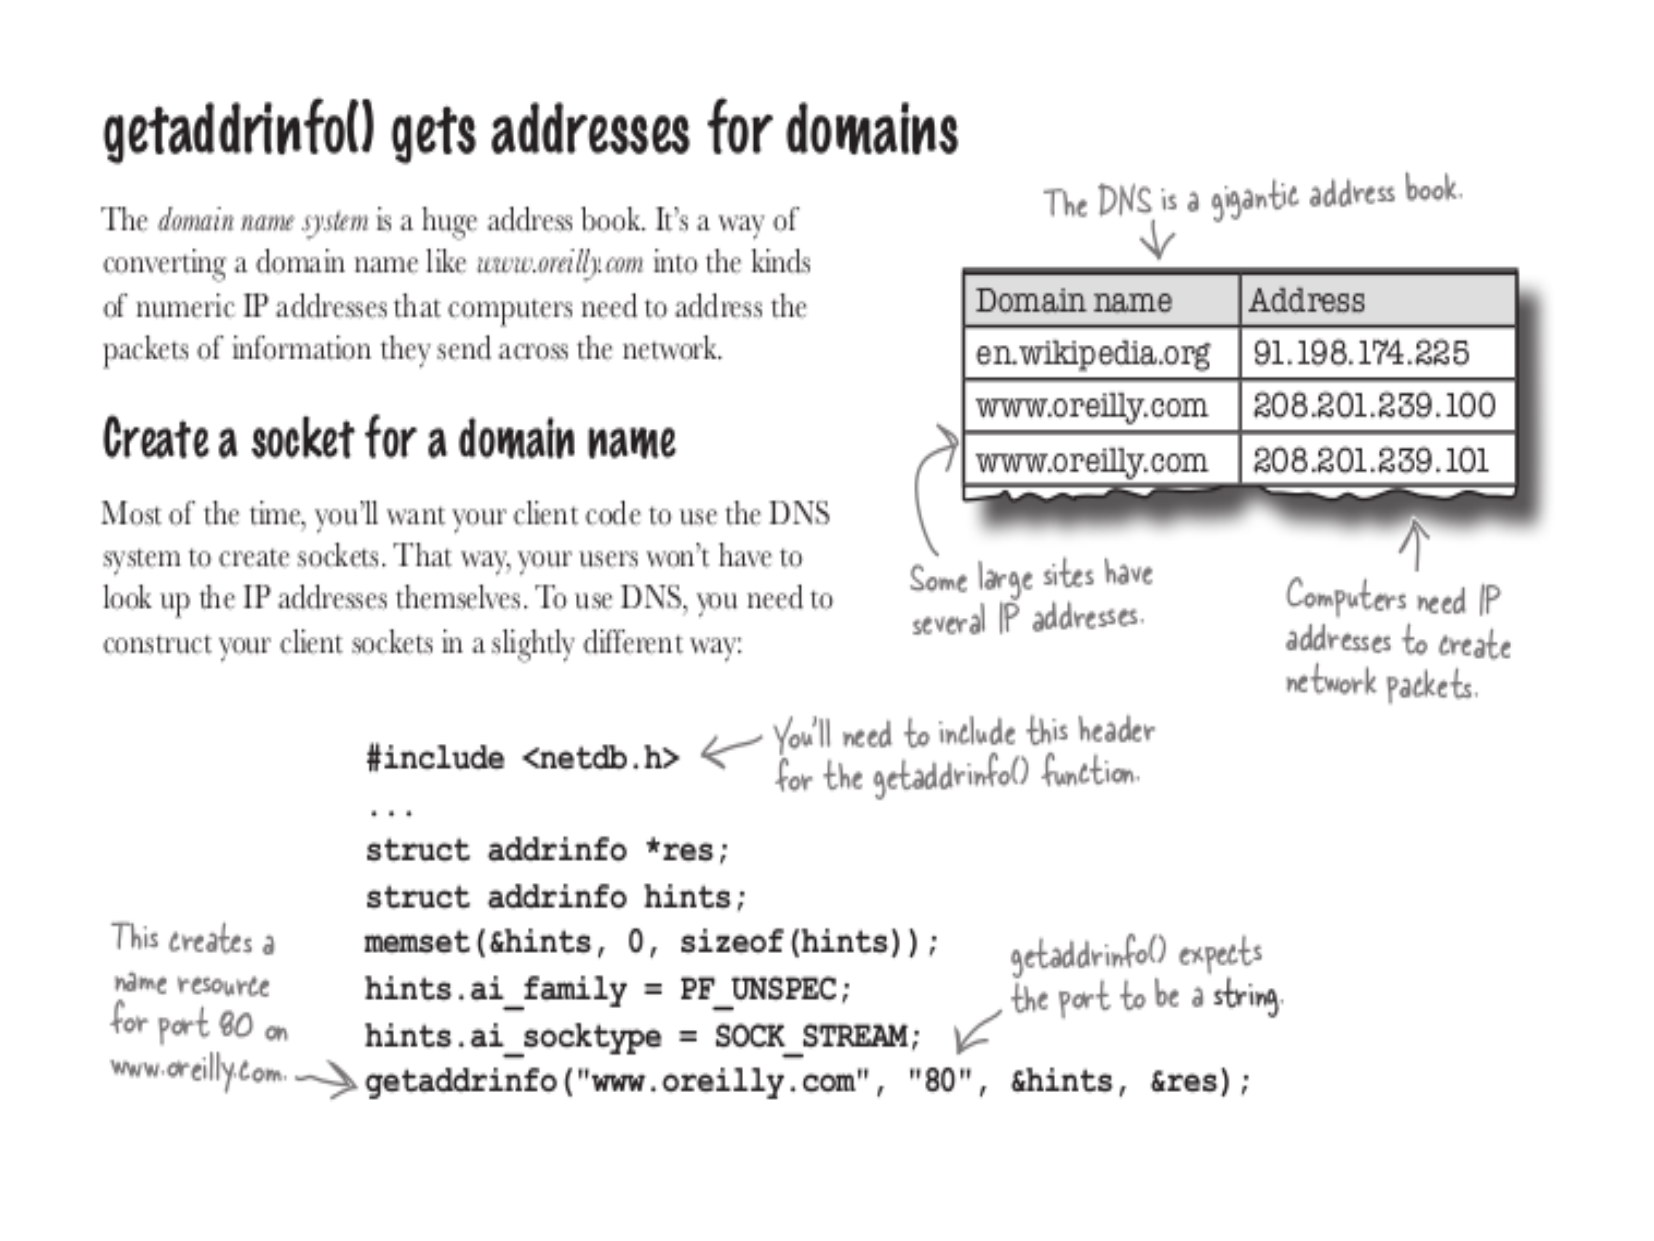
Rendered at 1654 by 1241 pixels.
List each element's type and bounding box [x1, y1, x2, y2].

picture [47, 58, 1583, 1134]
